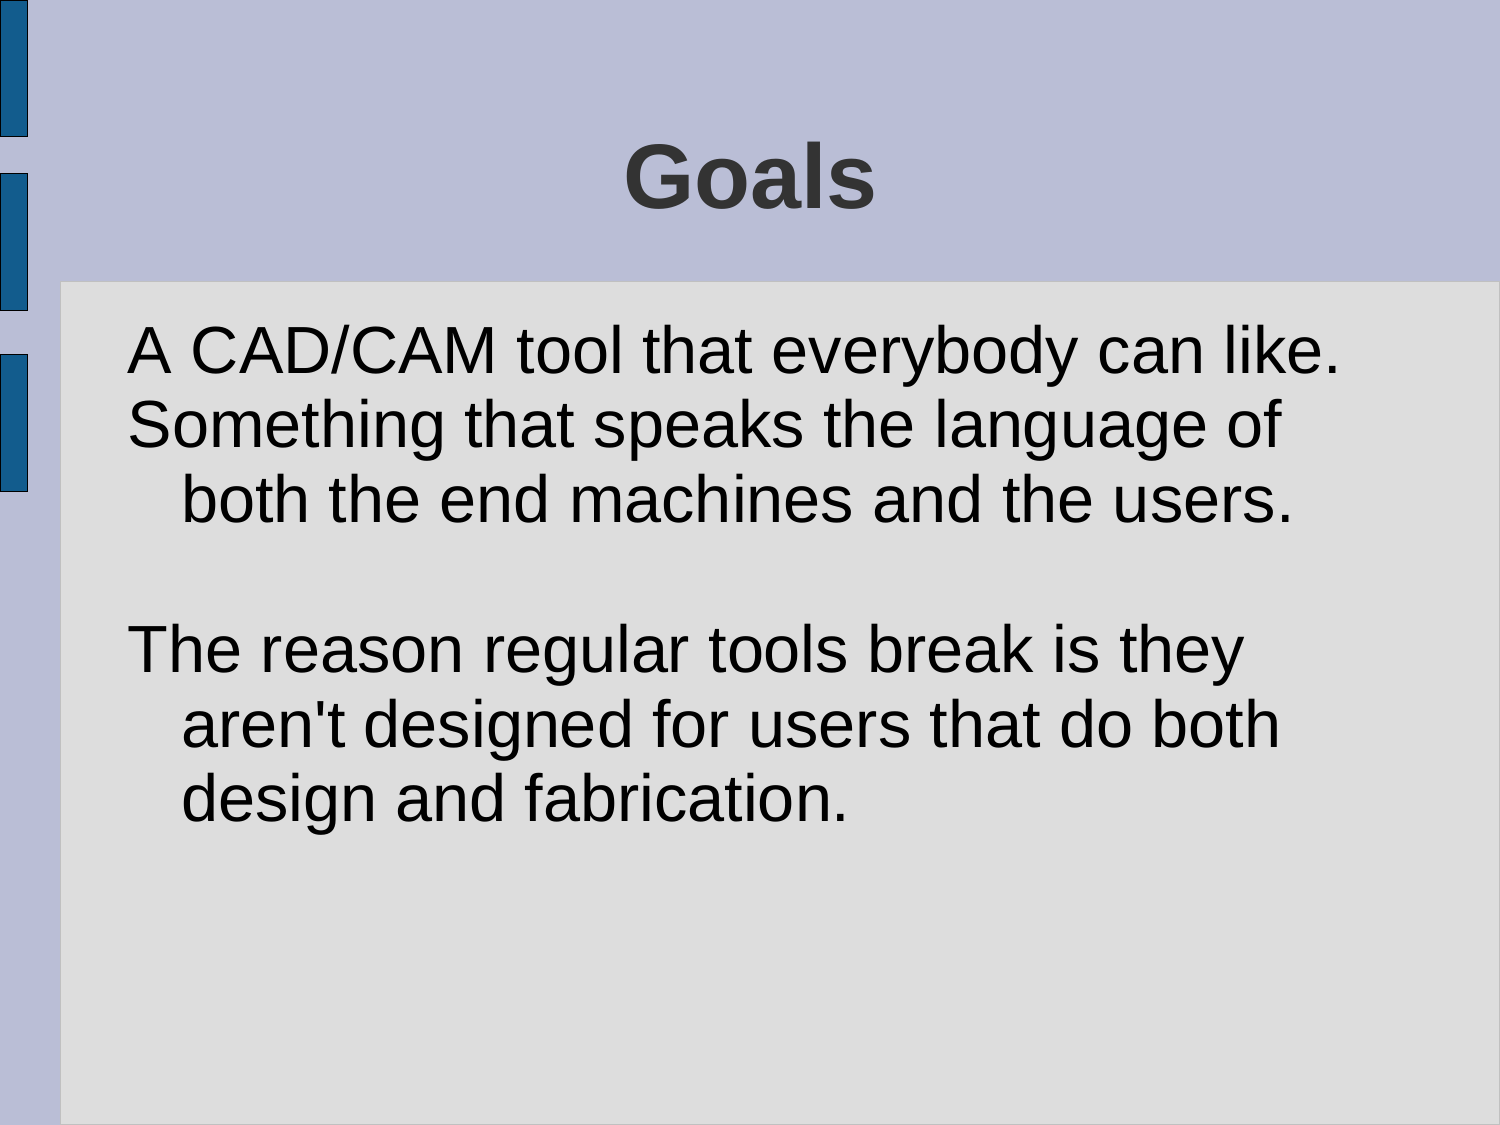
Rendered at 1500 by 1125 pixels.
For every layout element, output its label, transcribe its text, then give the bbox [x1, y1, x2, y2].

list A CAD/CAM tool that everybody can like. Something that speaks the language of both the end machines and the users. The reason regular tools break is they aren't designed for users that do both design and fabrication. [110, 312, 1392, 1007]
title Goals [110, 82, 1392, 271]
